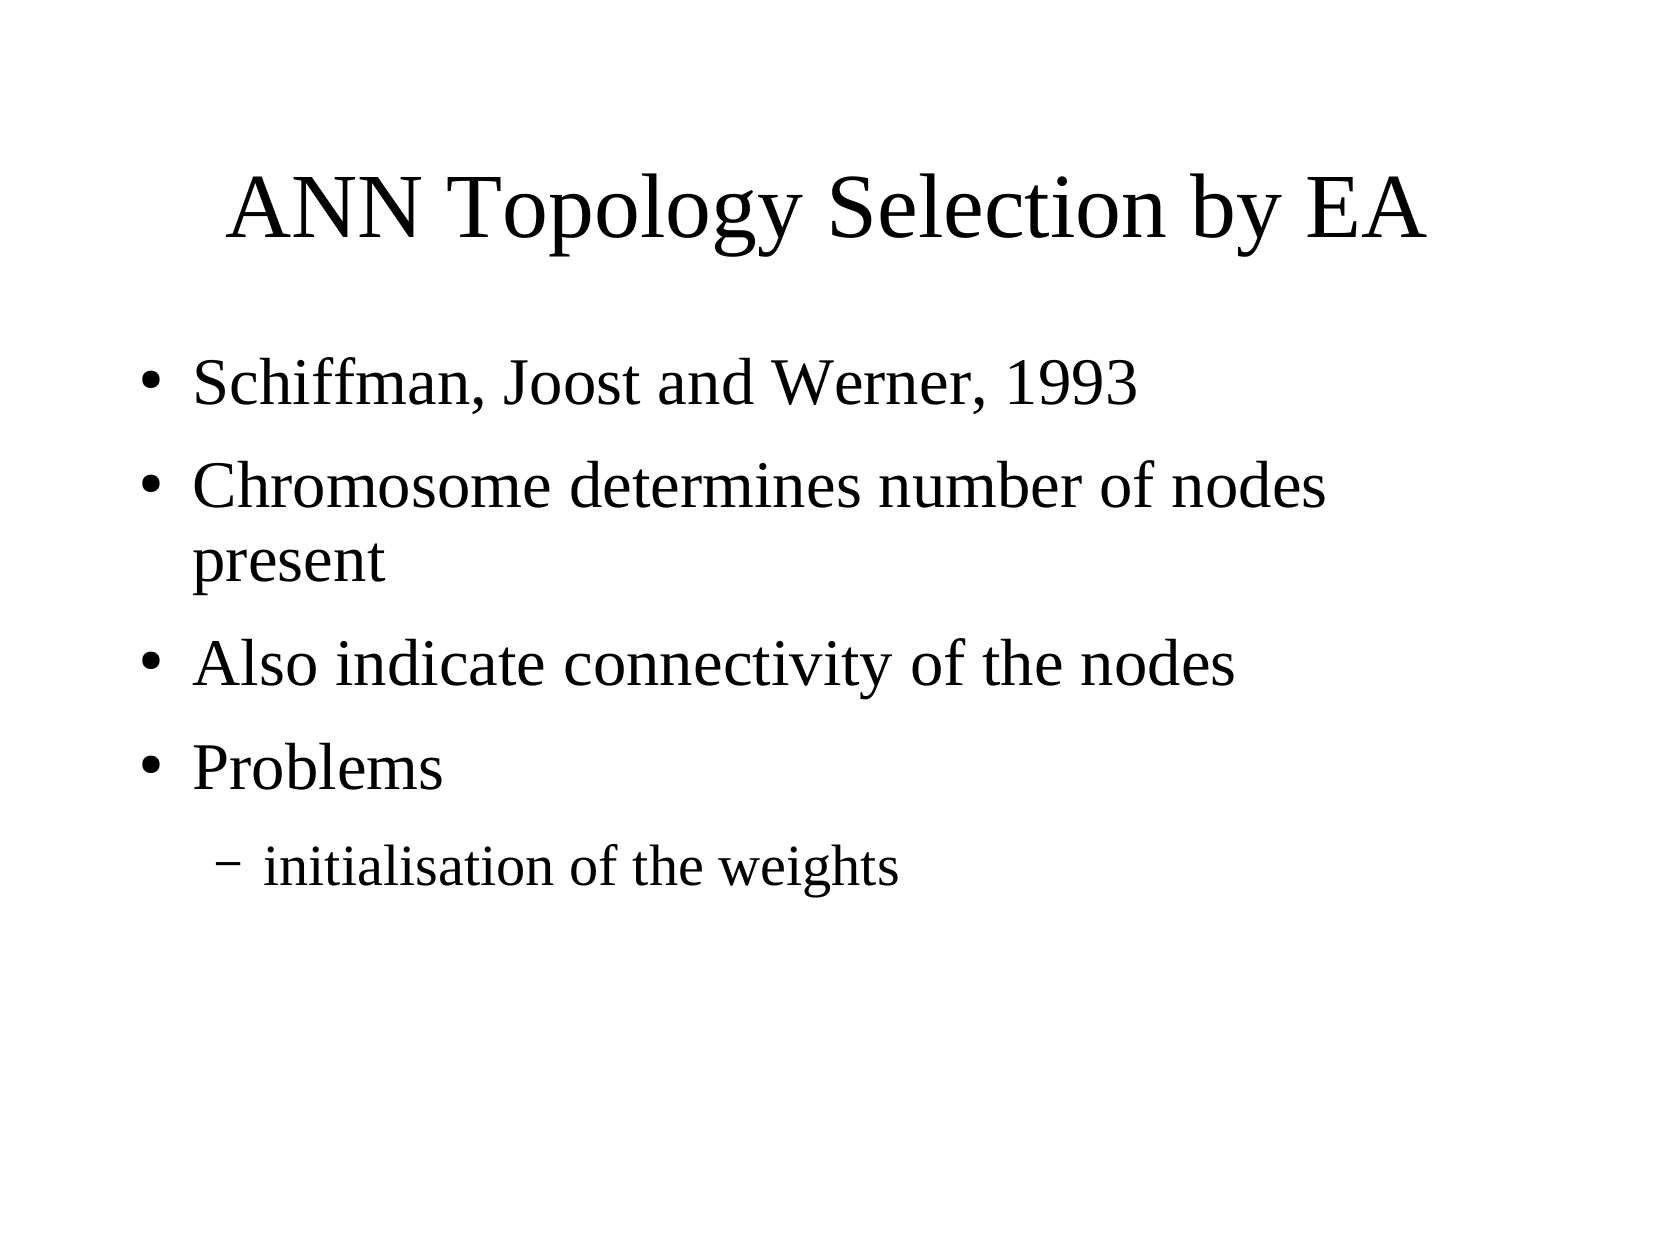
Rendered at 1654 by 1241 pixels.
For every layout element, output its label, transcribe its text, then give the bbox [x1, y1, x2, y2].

list Schiffman, Joost and Werner, 1993 Chromosome determines number of nodes present Also indicate connectivity of the nodes Problems initialisation of the weights [121, 344, 1534, 1127]
title ANN Topology Selection by EA [121, 102, 1534, 311]
